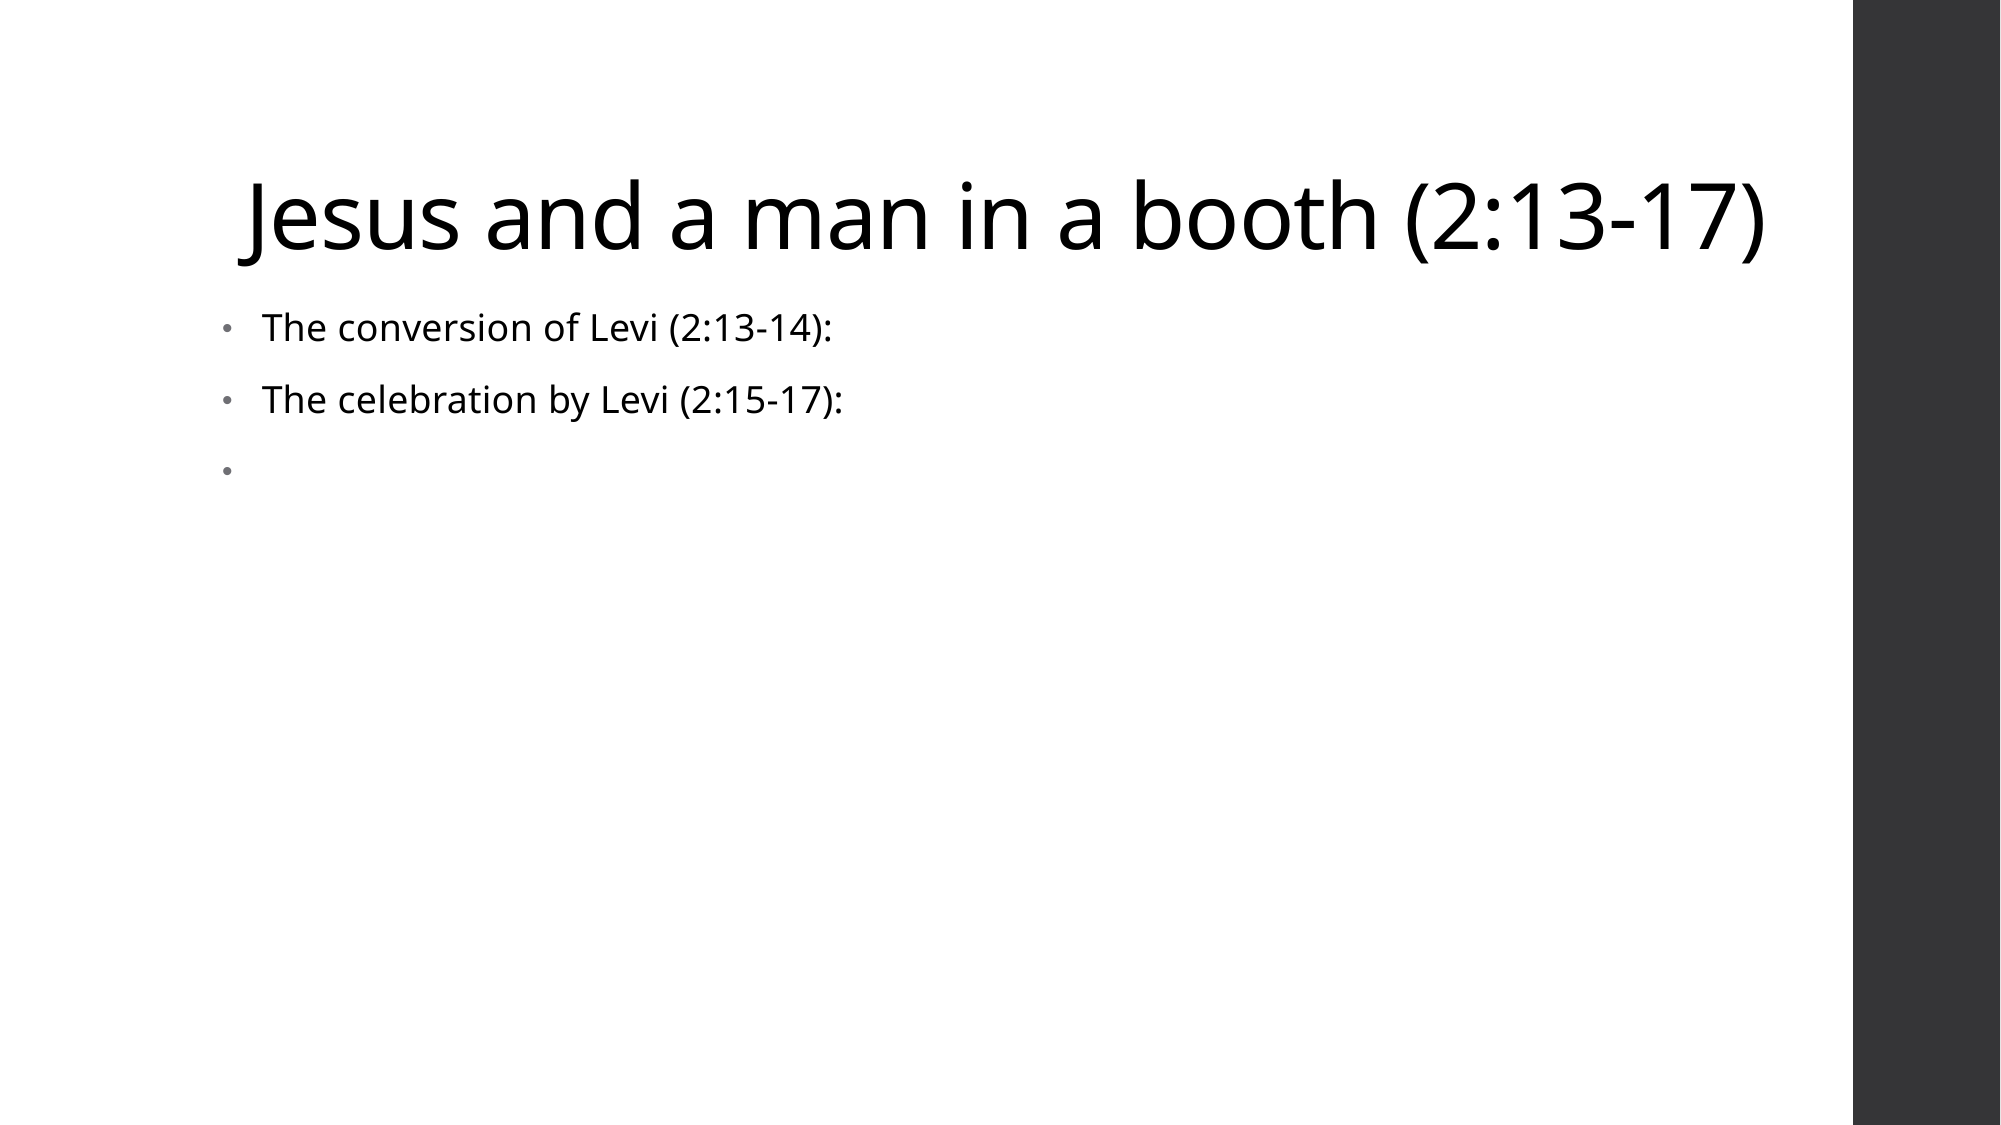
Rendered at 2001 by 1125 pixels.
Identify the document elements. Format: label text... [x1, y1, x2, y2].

list The conversion of Levi (2:13-14): The celebration by Levi (2:15-17): [206, 299, 1617, 1014]
title Jesus and a man in a booth (2:13-17) [206, 60, 1797, 278]
